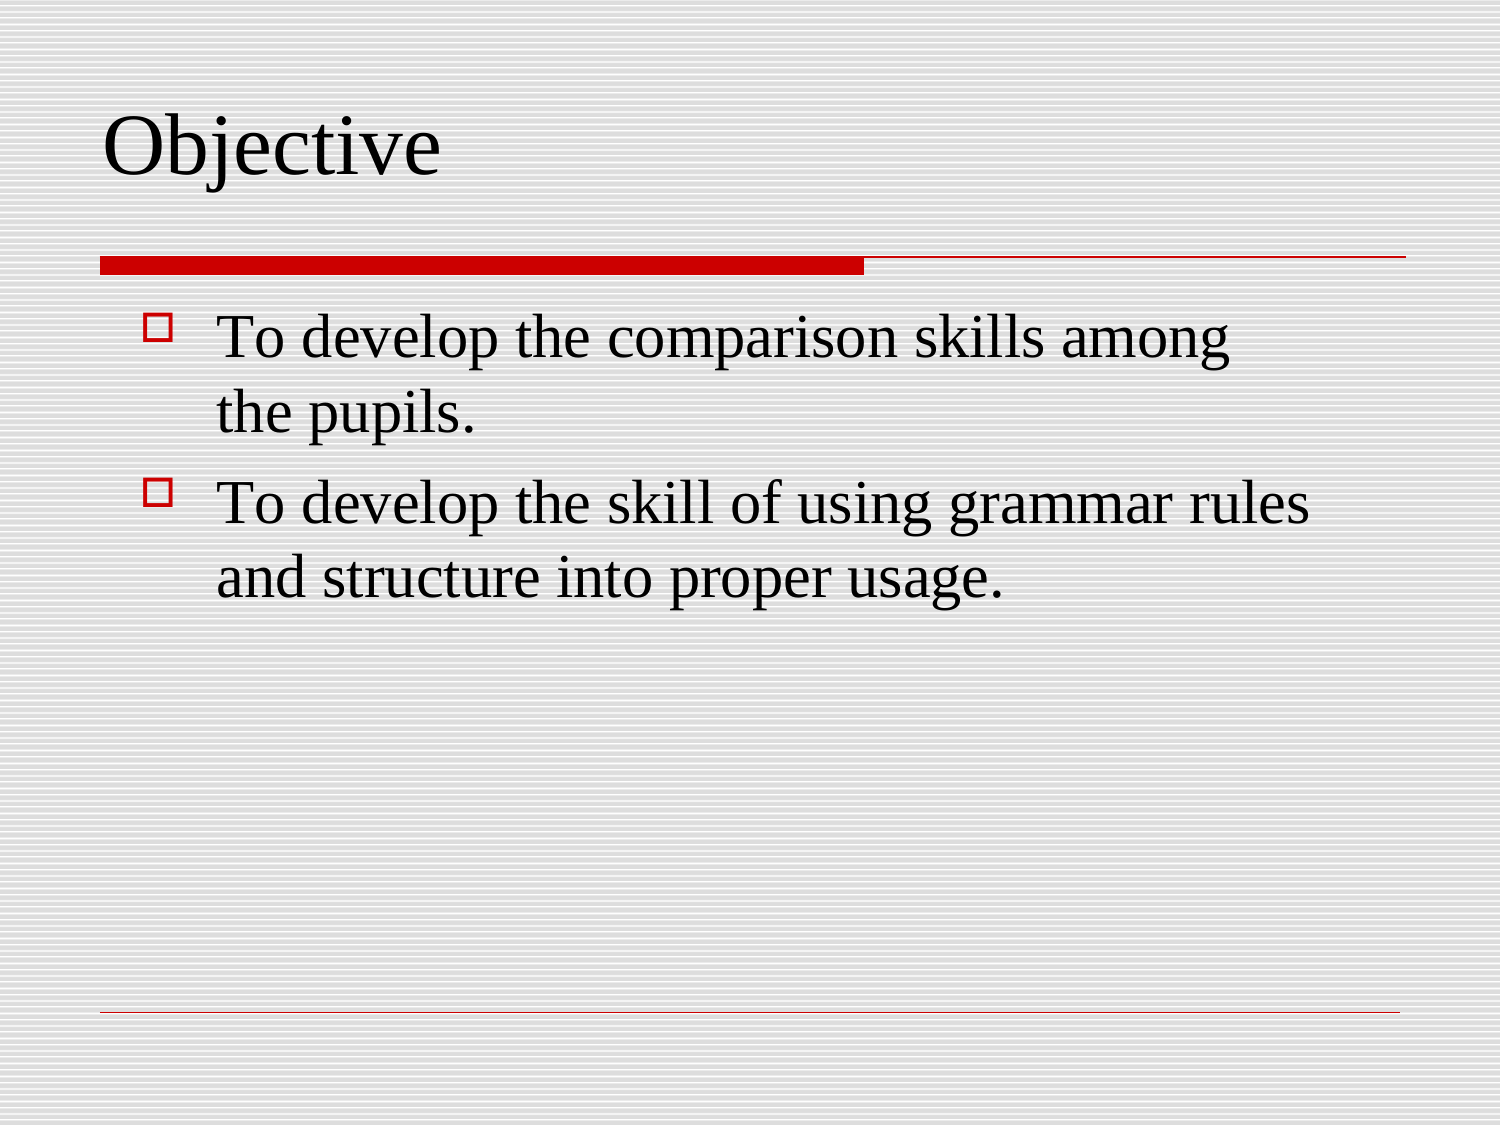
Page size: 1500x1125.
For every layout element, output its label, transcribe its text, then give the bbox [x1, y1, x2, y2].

list To develop the comparison skills among the pupils. To develop the skill of using grammar rules and structure into proper usage. [125, 287, 1337, 1026]
picture [0, 0, 1500, 1125]
title Objective [87, 79, 1400, 201]
